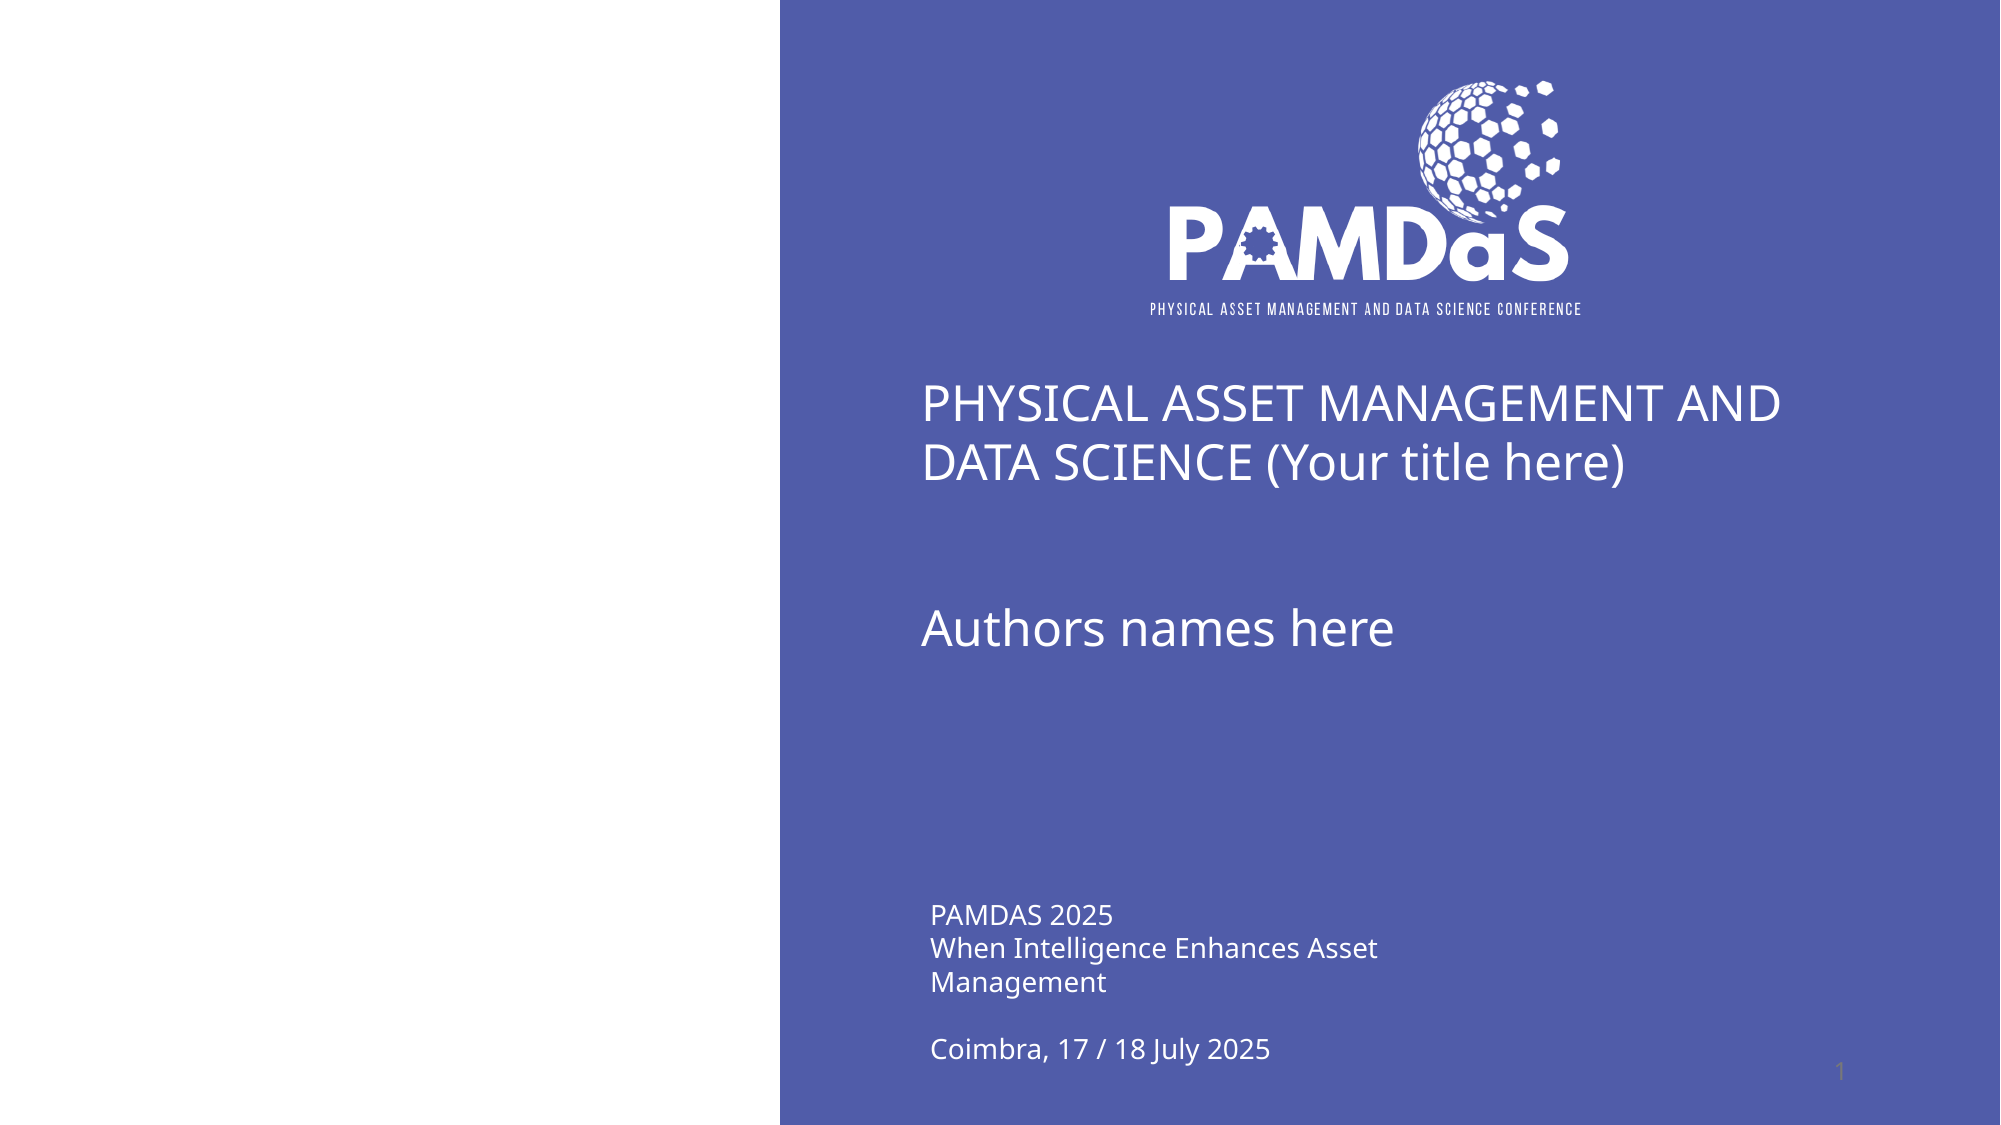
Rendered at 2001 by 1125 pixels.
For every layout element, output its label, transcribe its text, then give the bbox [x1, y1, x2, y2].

text_box Authors names here [921, 597, 1890, 657]
text_box <number> [1412, 1042, 1863, 1103]
text_box PAMDAS 2025 When Intelligence Enhances Asset Management Coimbra, 17 / 18 July 2025 [915, 856, 1506, 1073]
text_box PHYSICAL ASSET MANAGEMENT AND DATA SCIENCE (Your title here) [921, 372, 1890, 491]
text_box [780, 0, 2000, 1125]
